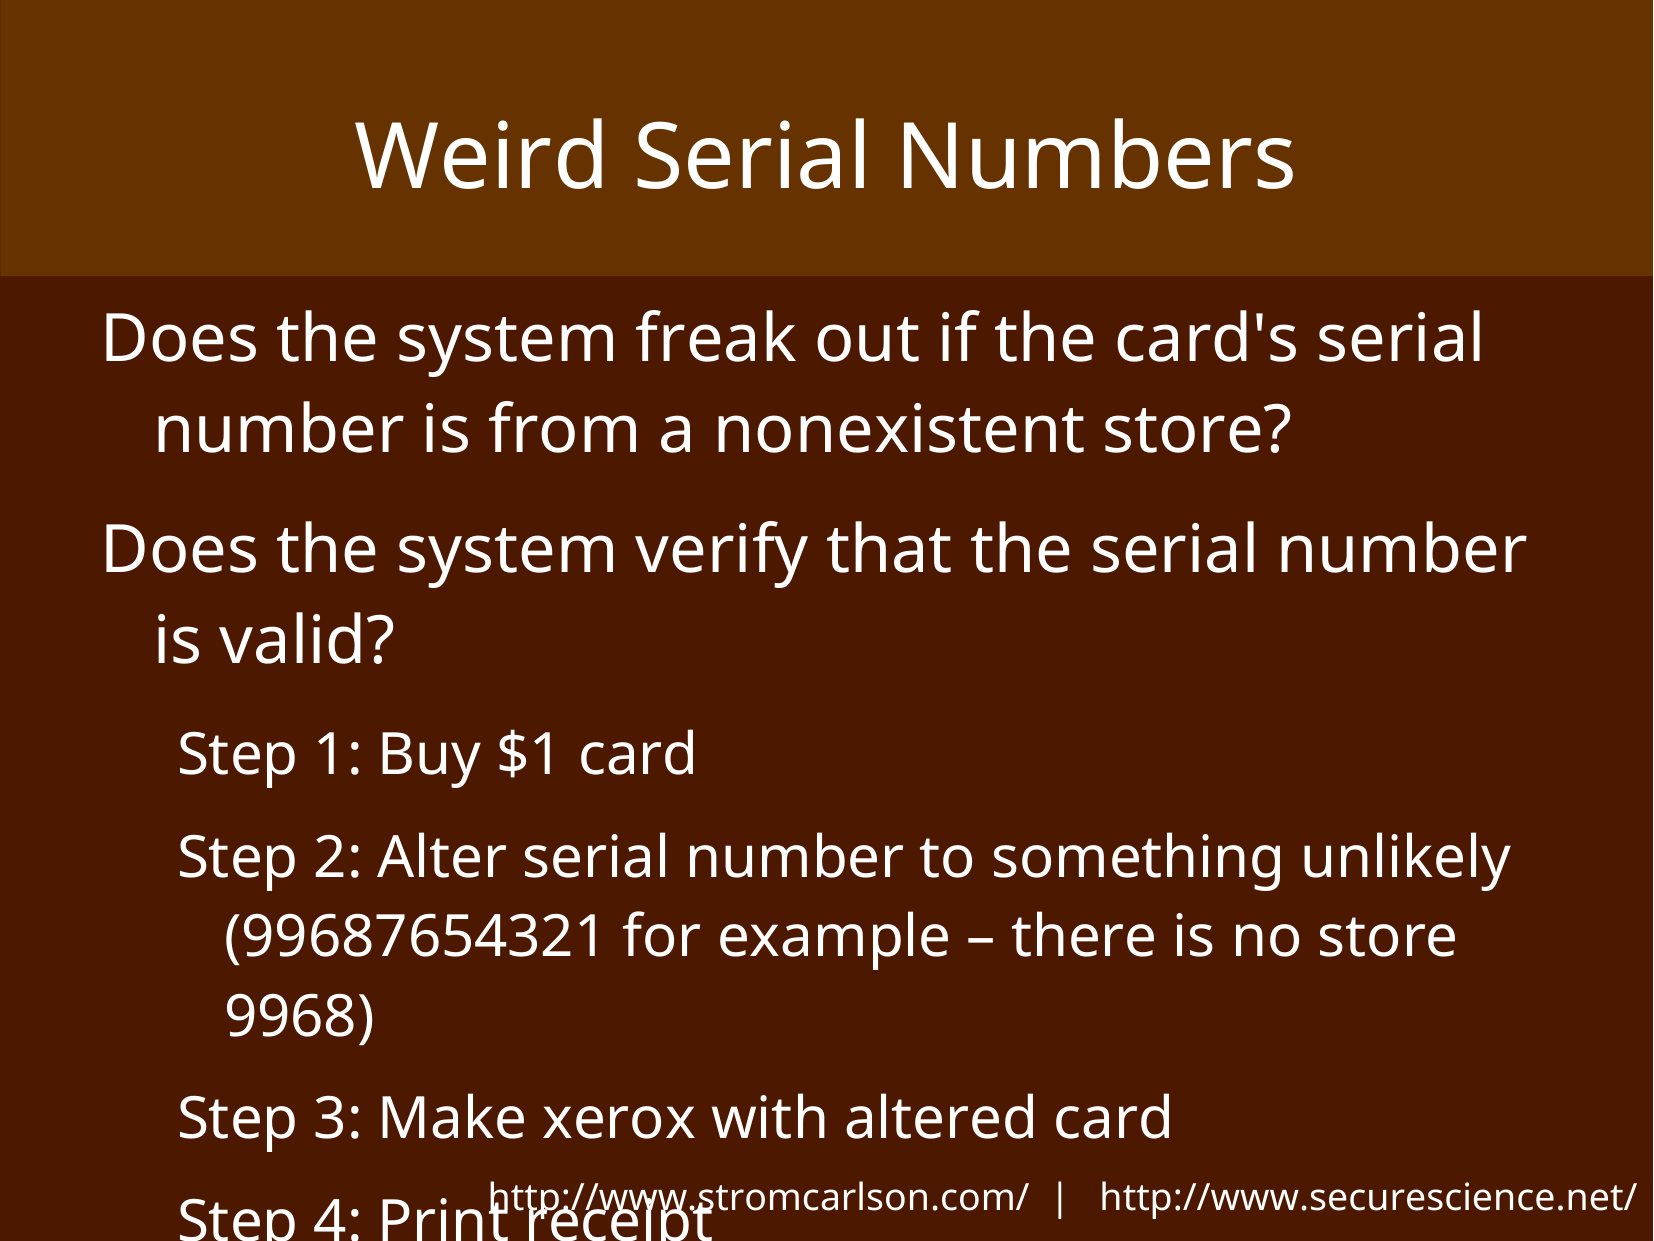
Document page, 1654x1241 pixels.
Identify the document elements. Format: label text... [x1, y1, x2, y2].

title Weird Serial Numbers [82, 49, 1571, 257]
list Does the system freak out if the card's serial number is from a nonexistent store? Does the system verify that the serial number is valid? Step 1: Buy $1 card Step 2: Alter serial number to something unlikely (99687654321 for example – there is no store 9968) Step 3: Make xerox with altered card Step 4: Print receipt [82, 290, 1571, 1109]
